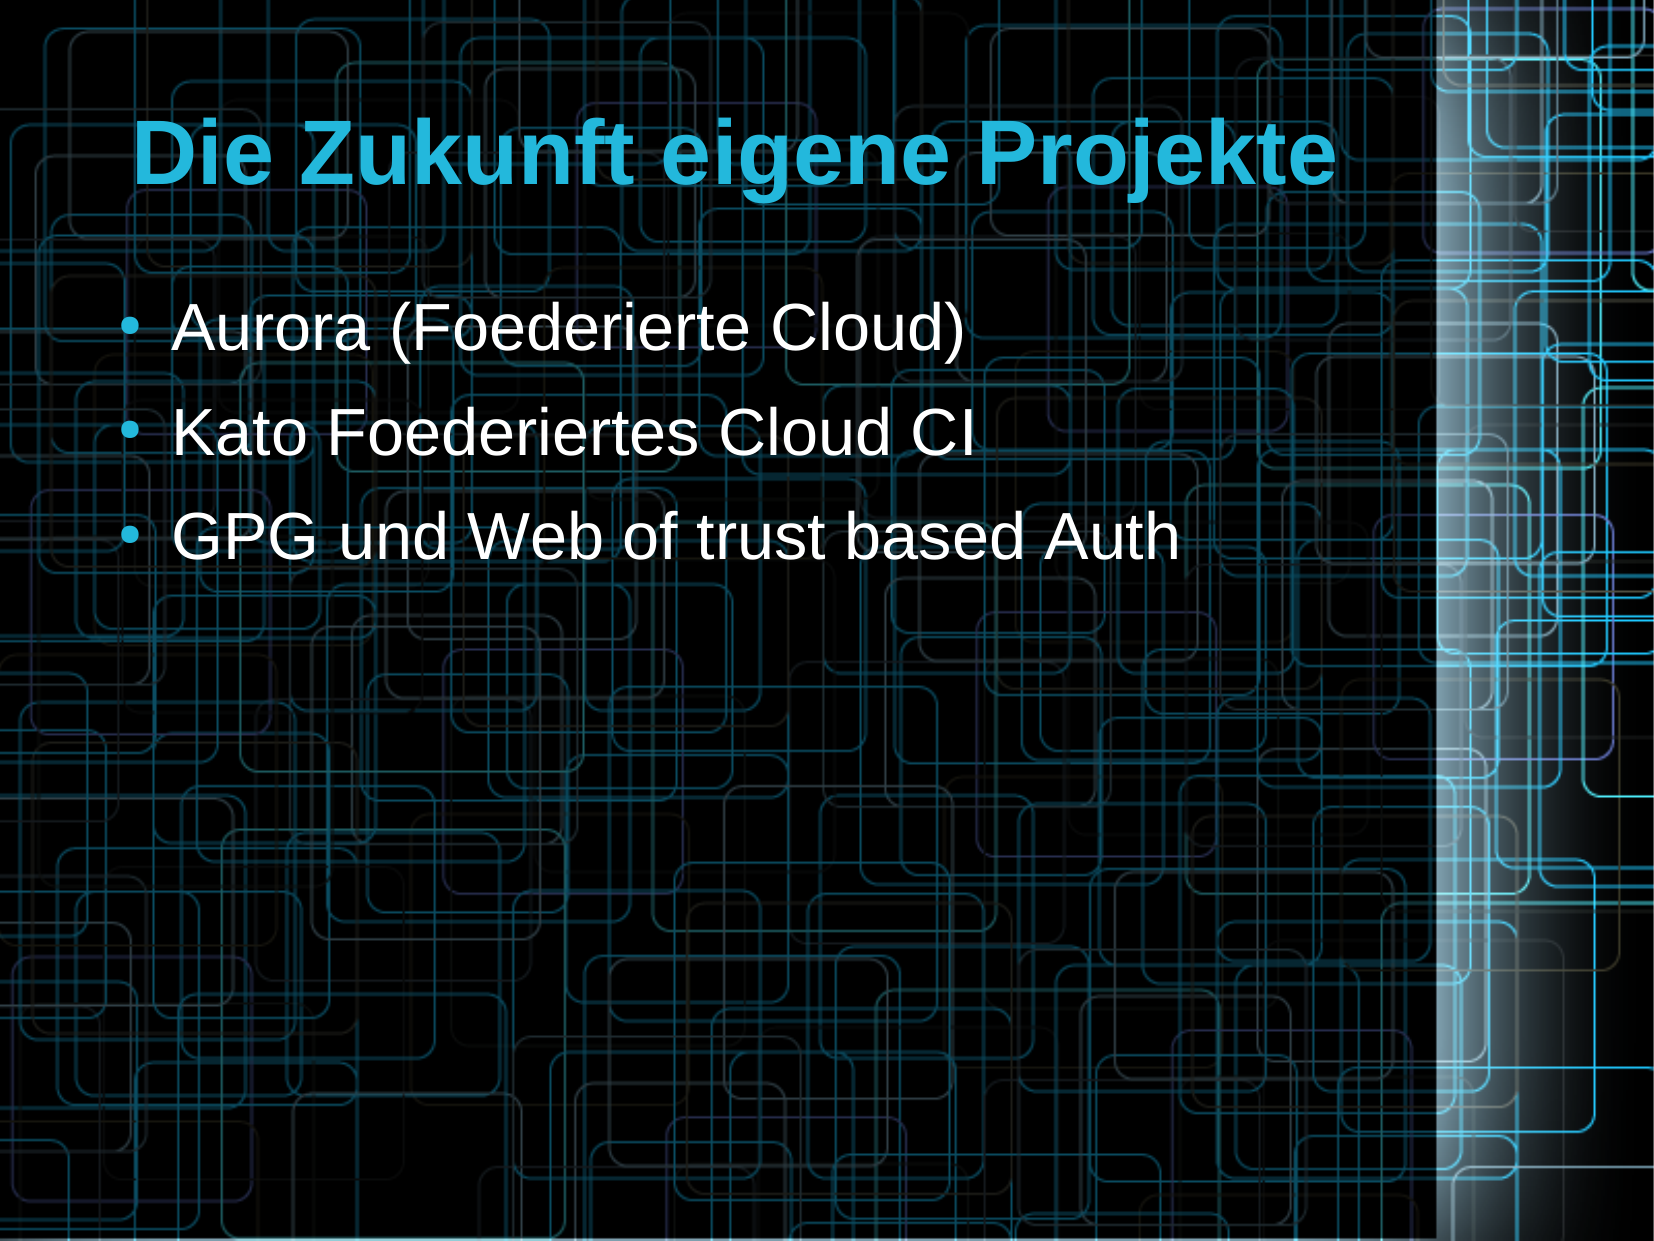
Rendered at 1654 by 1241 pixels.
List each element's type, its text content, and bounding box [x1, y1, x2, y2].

title Die Zukunft eigene Projekte [82, 45, 1388, 261]
picture [0, 0, 1654, 1241]
list Aurora (Foederierte Cloud) Kato Foederiertes Cloud CI GPG und Web of trust based Auth [82, 290, 1388, 1152]
